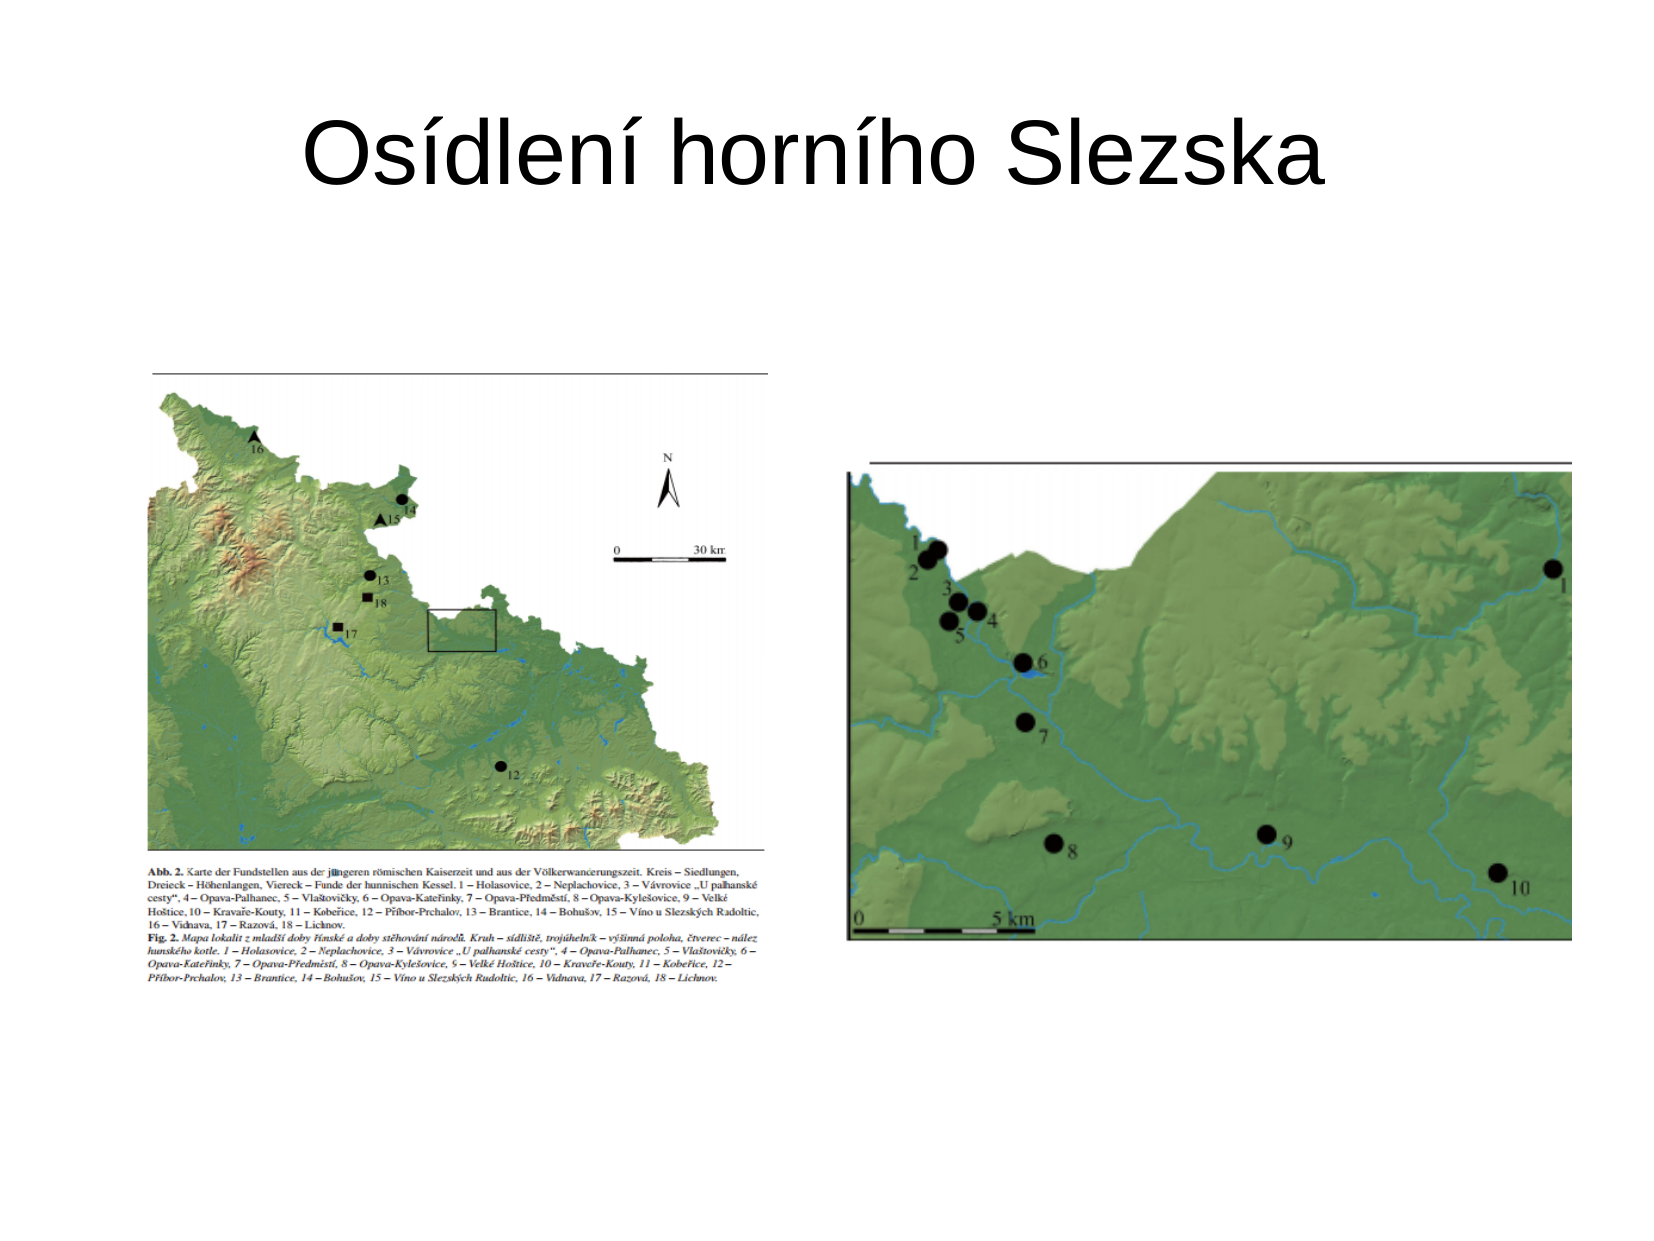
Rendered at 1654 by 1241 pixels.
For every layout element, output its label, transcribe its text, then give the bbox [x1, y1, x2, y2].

picture [137, 368, 768, 1004]
picture [845, 453, 1572, 945]
title Osídlení horního Slezska [82, 49, 1571, 257]
